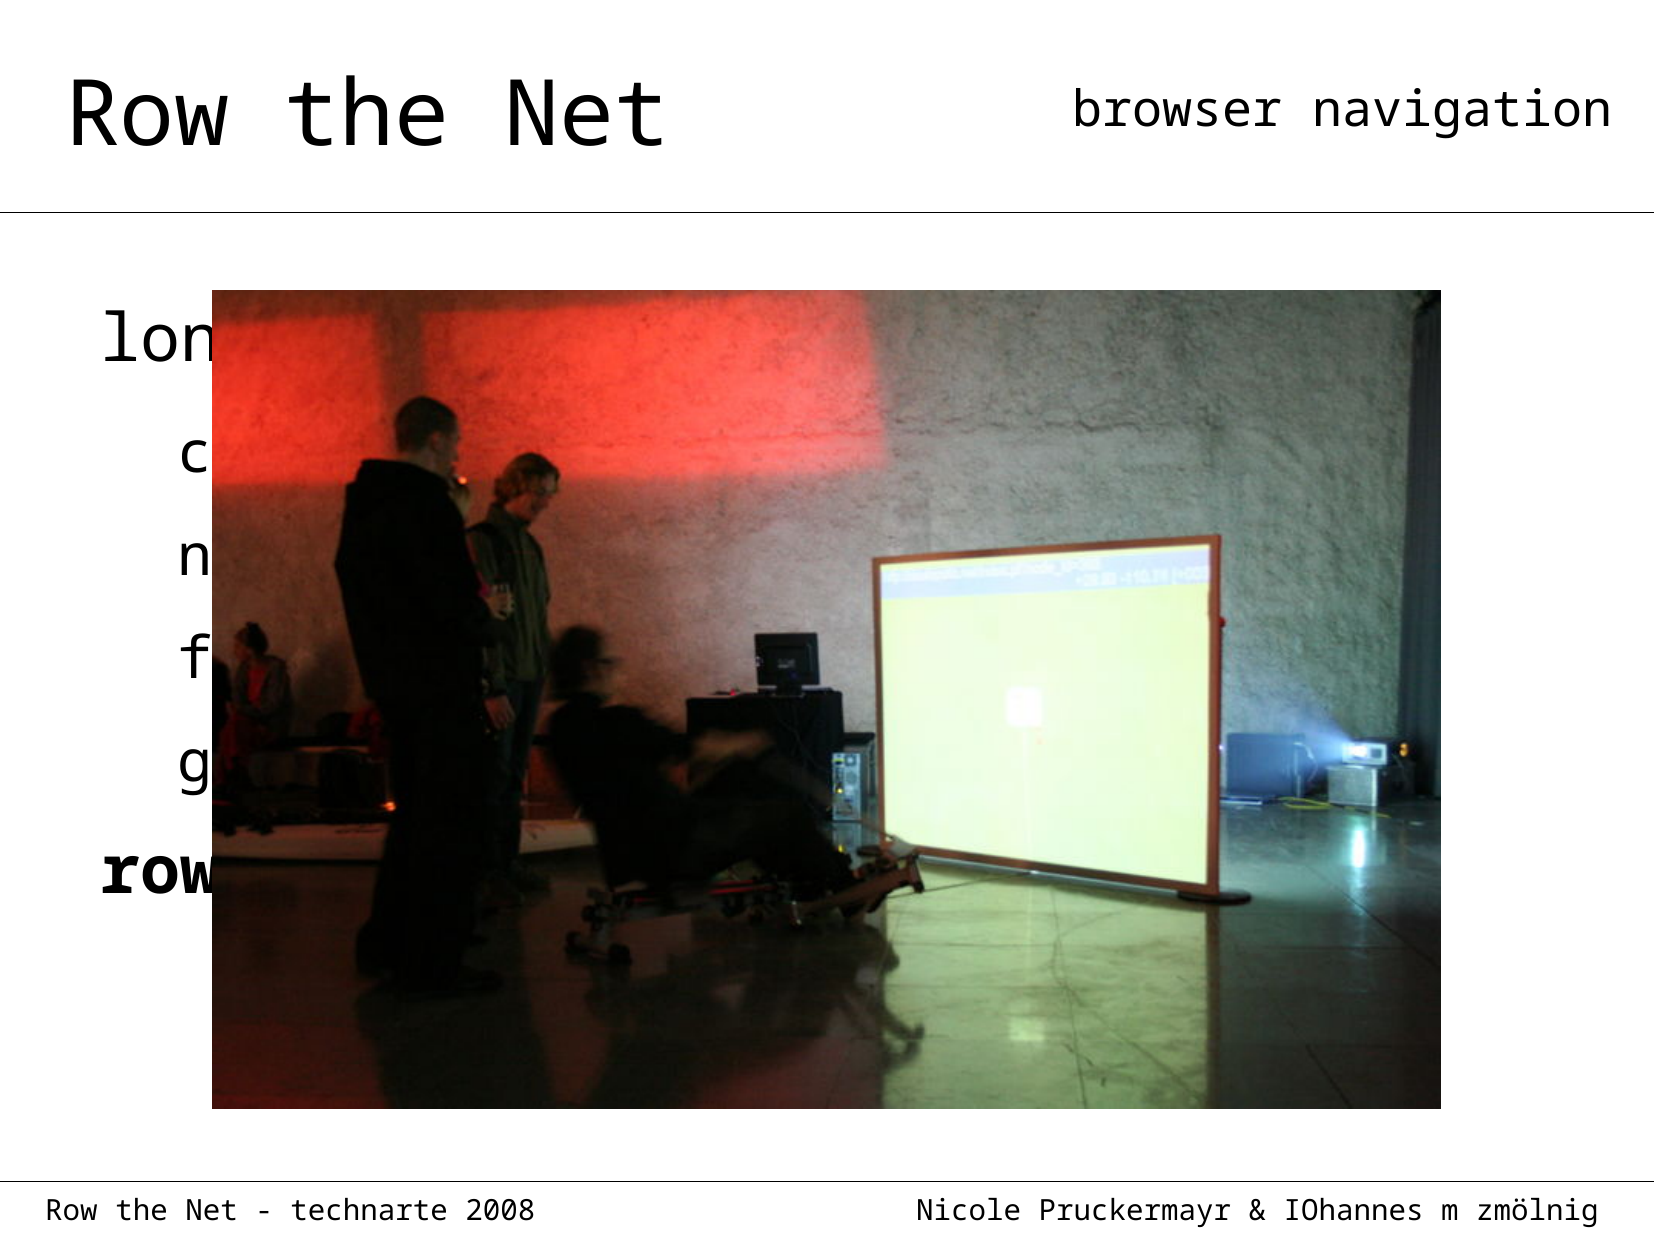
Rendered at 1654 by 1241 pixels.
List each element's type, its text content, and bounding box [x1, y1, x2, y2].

picture [82, 290, 1236, 1109]
title browser navigation [750, 73, 1613, 142]
list long distances between pages cross the Atlantic navigation on „empty screen“ flat world great circle navigation row, row, row! [845, 290, 1572, 1122]
